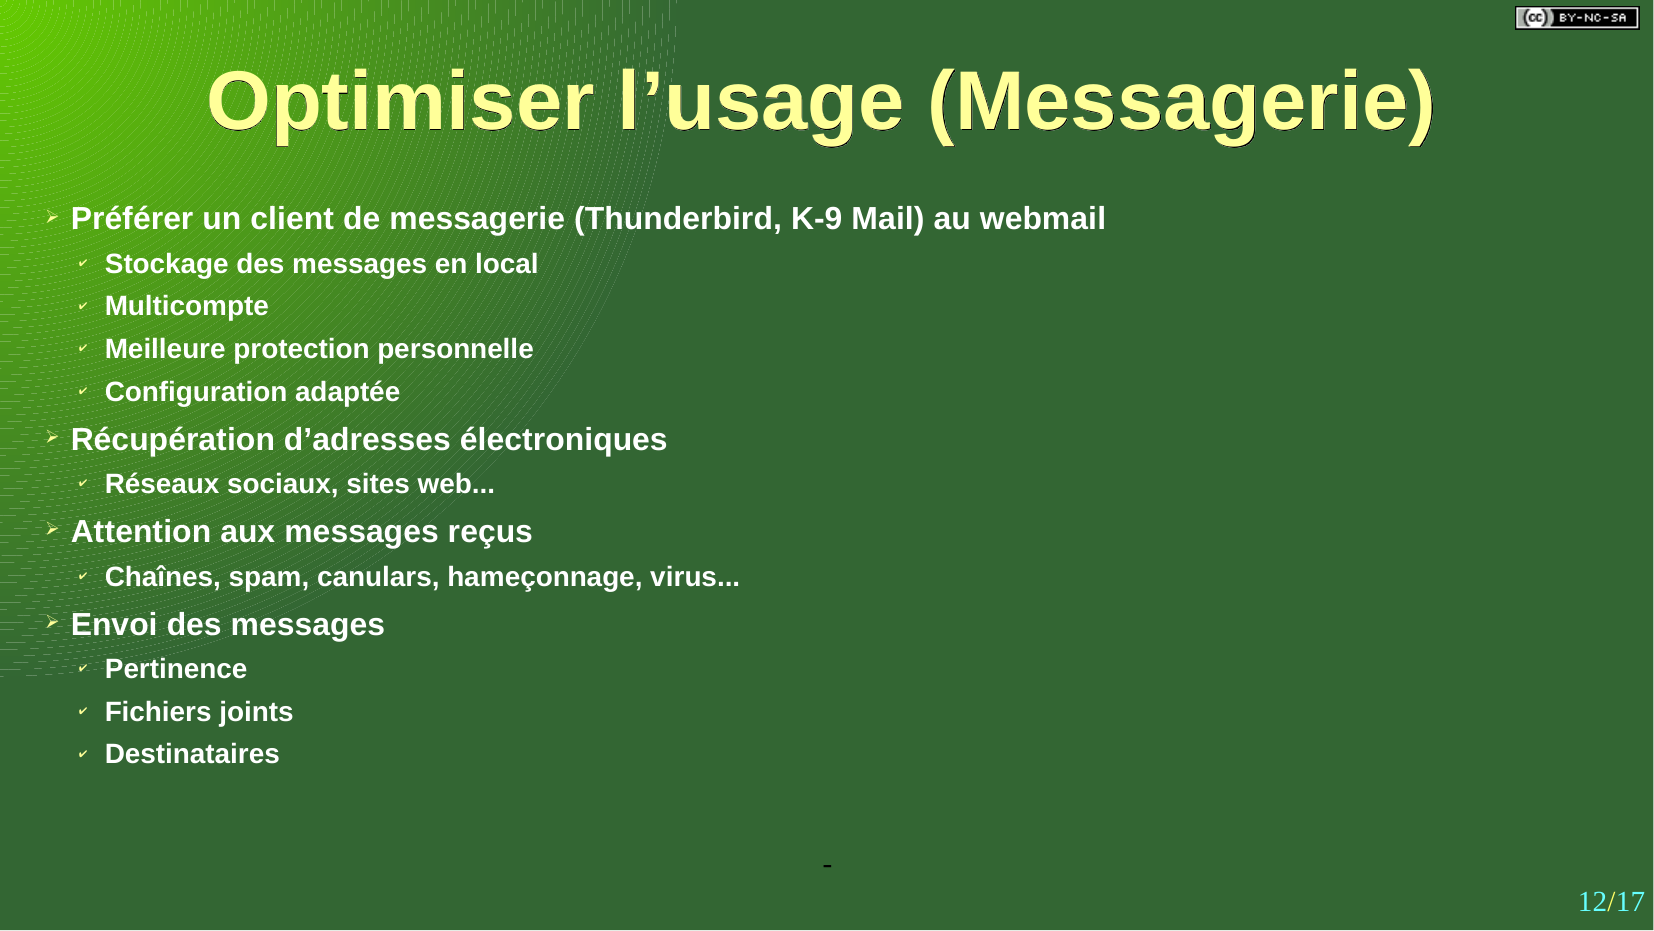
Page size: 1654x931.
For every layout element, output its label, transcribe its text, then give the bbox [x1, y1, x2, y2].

title Optimiser l’usage (Messagerie) [11, 23, 1632, 179]
list Préférer un client de messagerie (Thunderbird, K-9 Mail) au webmail Stockage des messages en local Multicompte Meilleure protection personnelle Configuration adaptée Récupération d’adresses électroniques Réseaux sociaux, sites web... Attention aux messages reçus Chaînes, spam, canulars, hameçonnage, virus... Envoi des messages Pertinence Fichiers joints Destinataires [36, 200, 1642, 780]
picture [1515, 6, 1640, 30]
